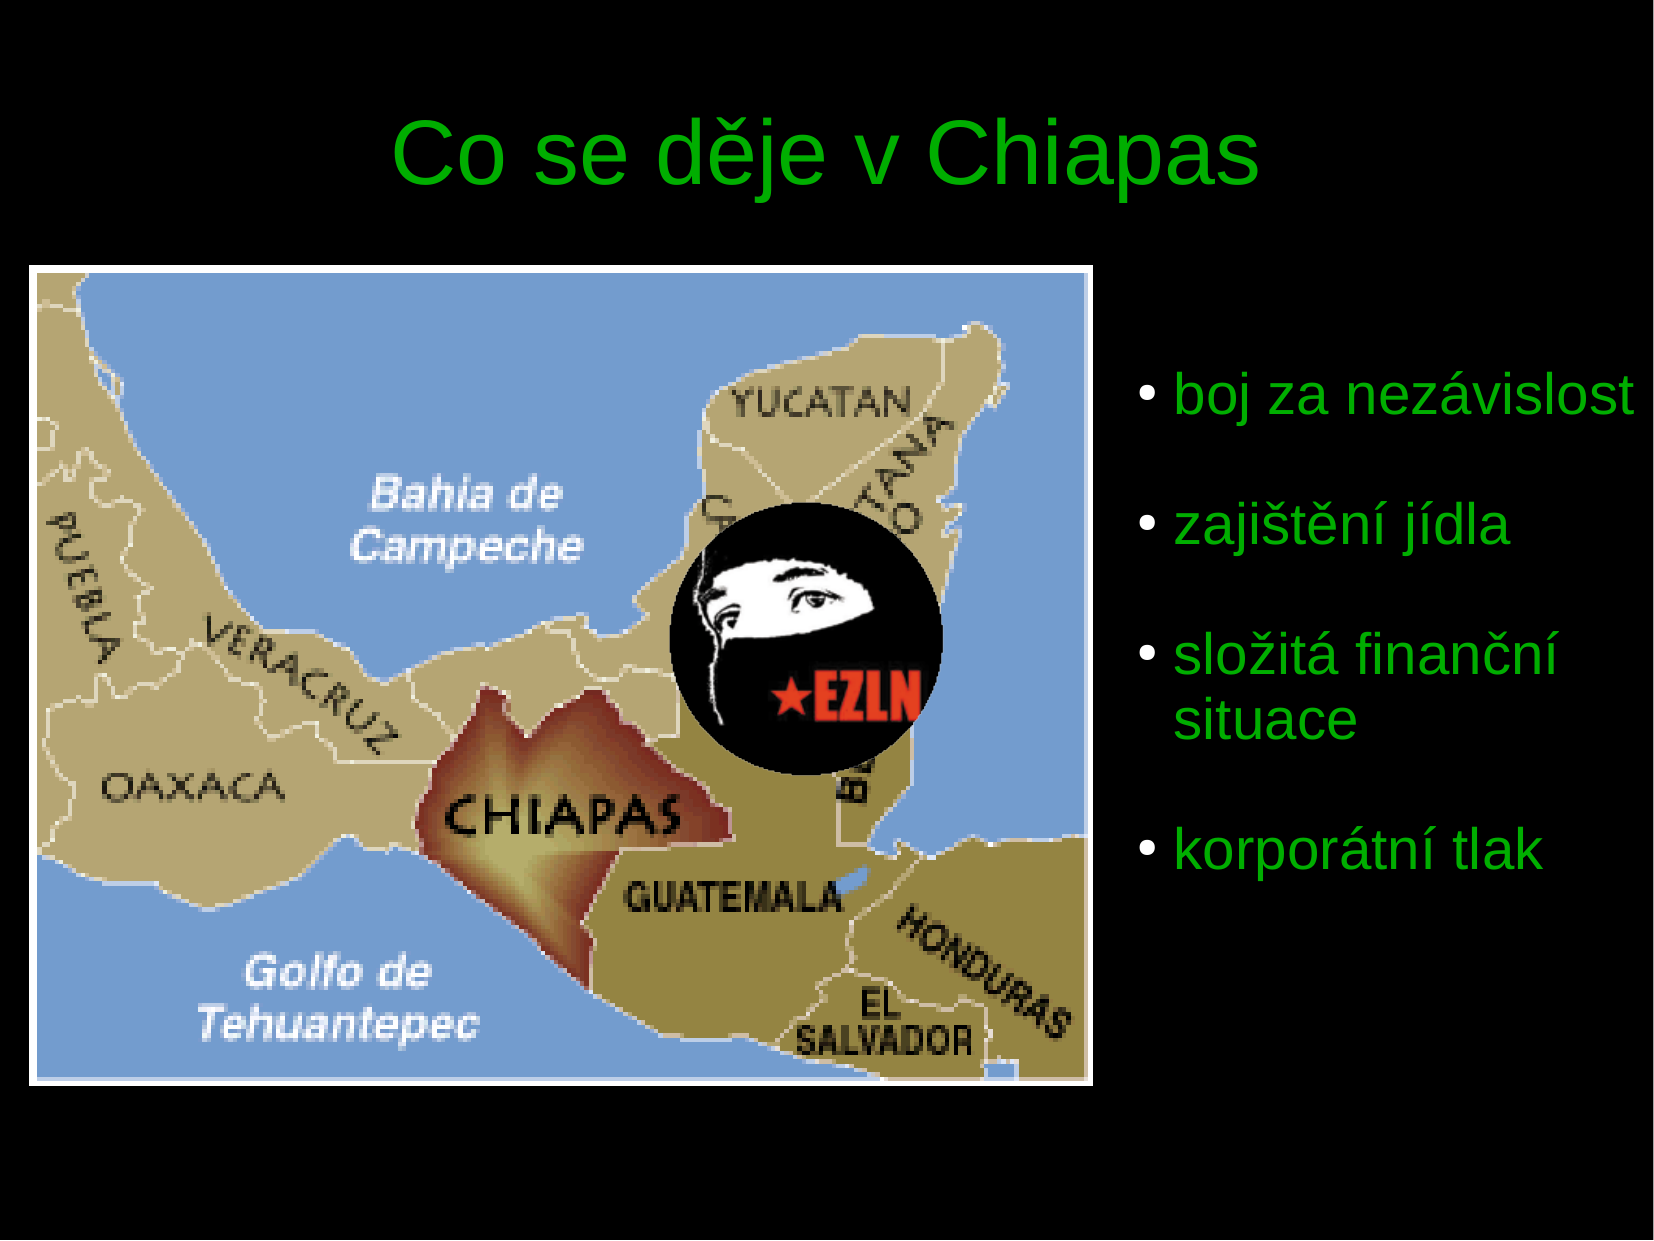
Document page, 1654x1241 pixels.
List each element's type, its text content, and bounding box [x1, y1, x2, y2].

text_box boj za nezávislost zajištění jídla složitá finanční situace korporátní tlak [1122, 354, 1651, 890]
picture [29, 265, 1093, 1087]
title Co se děje v Chiapas [82, 56, 1571, 250]
